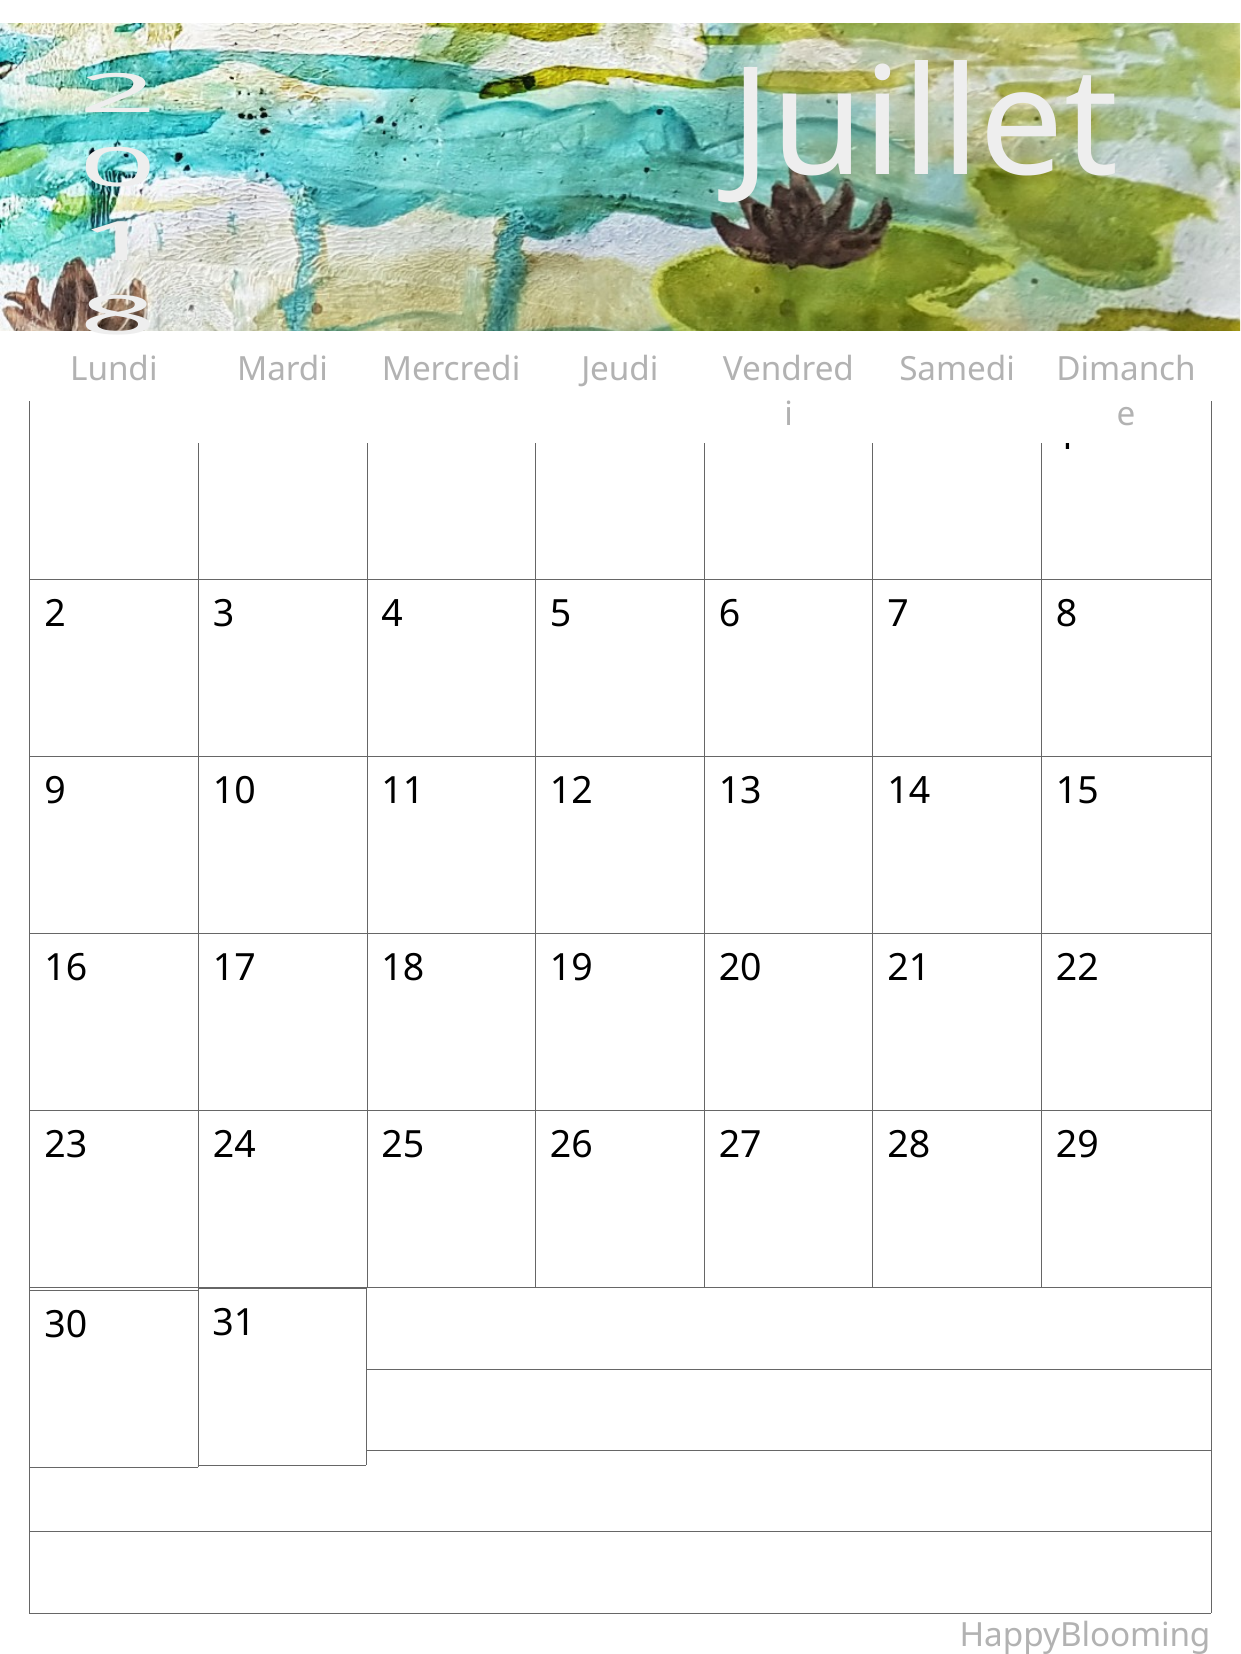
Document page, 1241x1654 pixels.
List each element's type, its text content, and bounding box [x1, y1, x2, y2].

table_cell 16 [30, 934, 198, 1110]
table_cell 27 [705, 1111, 872, 1287]
table_header 31 [199, 1289, 366, 1465]
table_cell 24 [199, 1111, 367, 1287]
table_cell 17 [199, 934, 367, 1110]
table_cell [367, 1370, 1211, 1450]
table_cell 21 [873, 934, 1041, 1110]
table_cell 8 [1042, 580, 1211, 756]
table_cell 25 [368, 1111, 535, 1287]
table_cell 15 [1042, 757, 1211, 933]
table_header 30 [30, 1291, 198, 1467]
table_cell 20 [705, 934, 872, 1110]
table_header [30, 443, 198, 579]
table_cell 4 [368, 580, 535, 756]
table_header Vendredi [704, 338, 873, 443]
table_cell 11 [368, 757, 535, 933]
table_header Mardi [198, 337, 367, 443]
table_header 1 [1042, 443, 1211, 579]
table_header Lundi [30, 337, 198, 443]
table_cell 22 [1042, 934, 1211, 1110]
table_cell 6 [705, 580, 872, 756]
table_header [536, 443, 704, 579]
table_cell 26 [536, 1111, 704, 1287]
picture [100, 303, 135, 312]
table_cell 5 [536, 580, 704, 756]
table_header [368, 443, 535, 579]
table_cell 29 [1042, 1111, 1211, 1287]
table_header Dimanche [1042, 337, 1211, 443]
table_cell 7 [873, 580, 1041, 756]
table_header [873, 443, 1041, 579]
table_cell 14 [873, 757, 1041, 933]
table_header Mercredi [367, 337, 536, 443]
table_cell 28 [873, 1111, 1041, 1287]
picture [0, 23, 409, 331]
text_box HappyBlooming [944, 1603, 1241, 1654]
table_cell 3 [199, 580, 367, 756]
table_cell 2 [30, 580, 198, 756]
table_cell 10 [199, 757, 367, 933]
table_cell 19 [536, 934, 704, 1110]
table_cell [30, 1532, 1211, 1613]
table_header [705, 443, 872, 579]
text_box Juillet [409, 6, 1134, 338]
table_cell [30, 1451, 1211, 1531]
table_header [199, 443, 367, 579]
picture [1134, 23, 1241, 331]
table_cell 9 [30, 757, 198, 933]
table_header Jeudi [536, 338, 704, 443]
table_cell 18 [368, 934, 535, 1110]
table_cell 23 [30, 1111, 198, 1287]
text_box 2018 [59, 47, 178, 303]
table_header Samedi [873, 338, 1042, 443]
table_cell 12 [536, 757, 704, 933]
picture [97, 316, 138, 331]
table_header [367, 1288, 1211, 1369]
table_cell 13 [705, 757, 872, 933]
